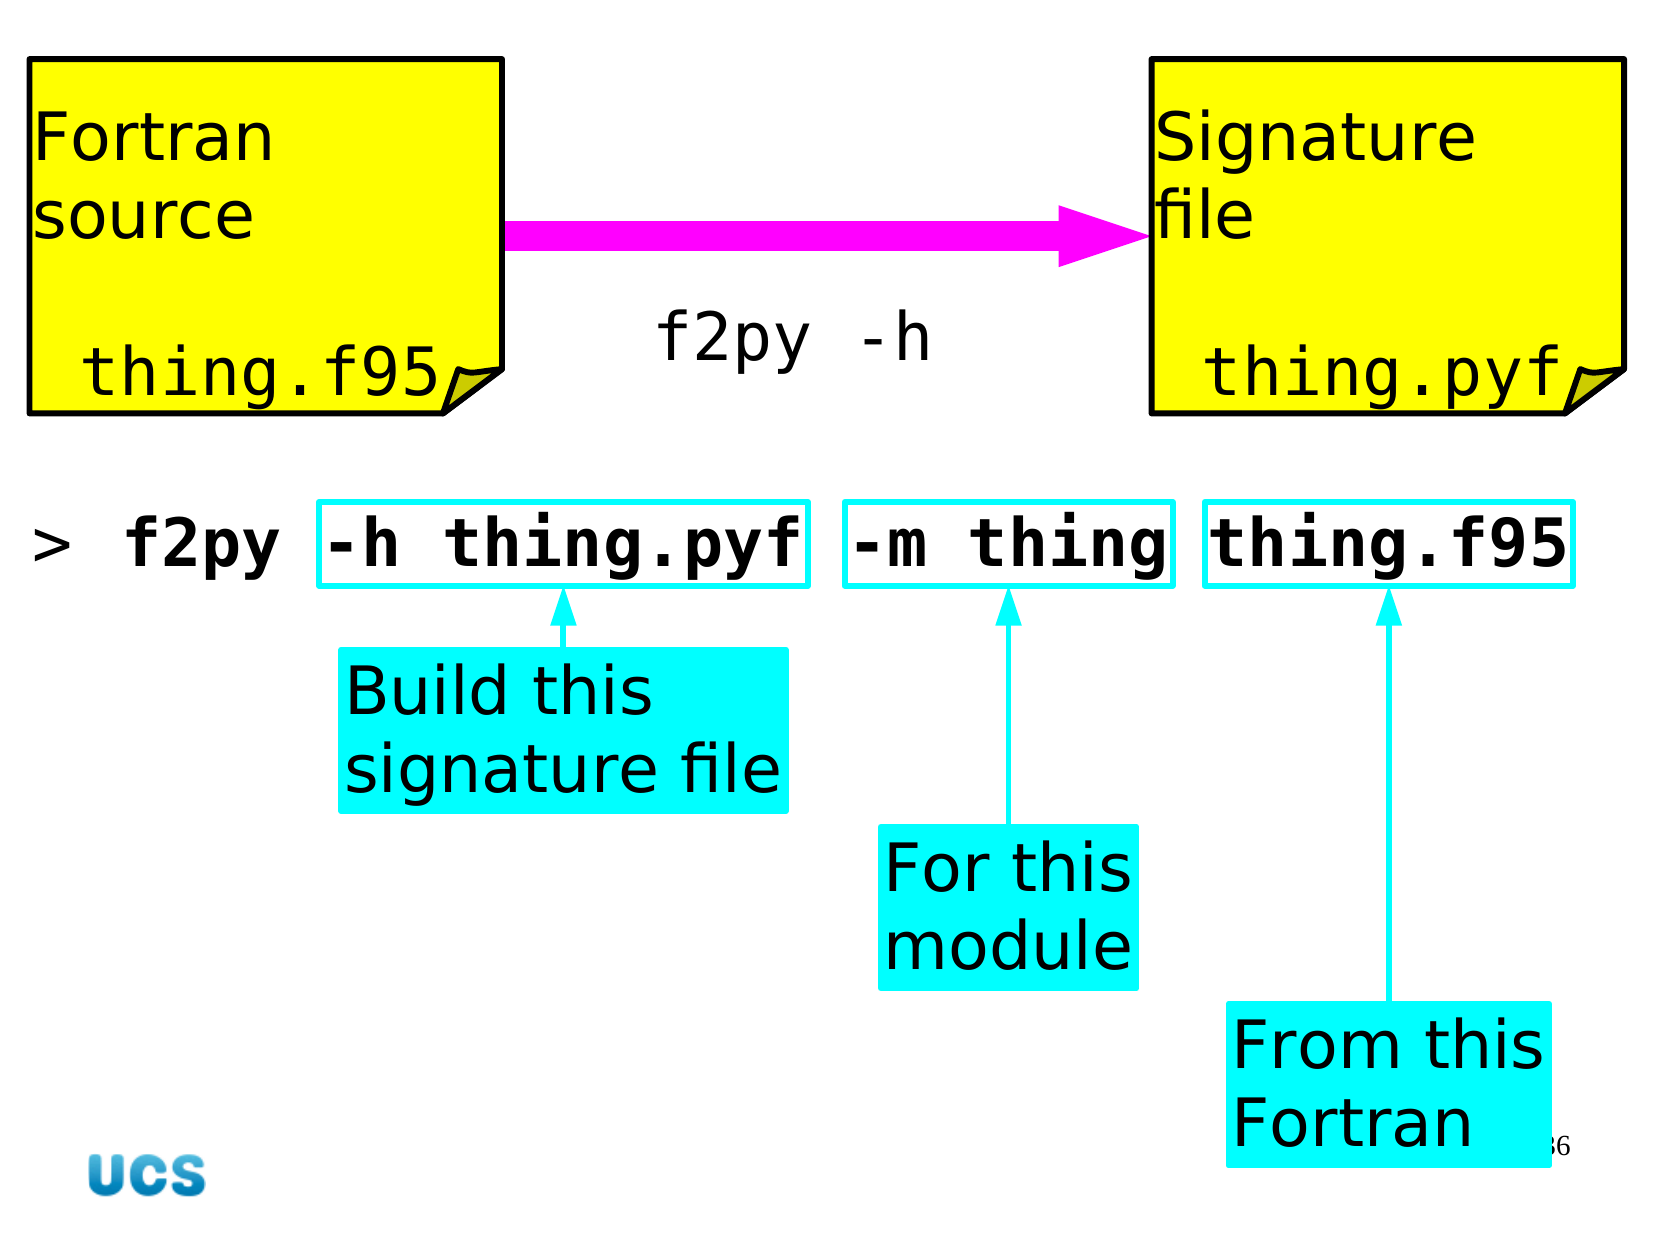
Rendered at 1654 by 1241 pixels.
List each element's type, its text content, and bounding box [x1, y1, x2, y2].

text_box Signature file [1151, 59, 1625, 414]
text_box thing.pyf [1198, 330, 1568, 415]
picture [88, 1153, 206, 1198]
text_box From this Fortran [1228, 1003, 1550, 1166]
text_box thing.f95 [76, 330, 446, 415]
text_box thing.f95 [1204, 501, 1573, 586]
text_box f2py -h [649, 295, 938, 380]
text_box > [29, 501, 76, 586]
text_box Fortran source [29, 59, 503, 414]
text_box -m thing [844, 501, 1173, 586]
text_box Build this signature file [341, 649, 786, 812]
text_box f2py [118, 501, 286, 586]
text_box -h thing.pyf [318, 501, 808, 586]
text_box For this module [880, 826, 1137, 989]
